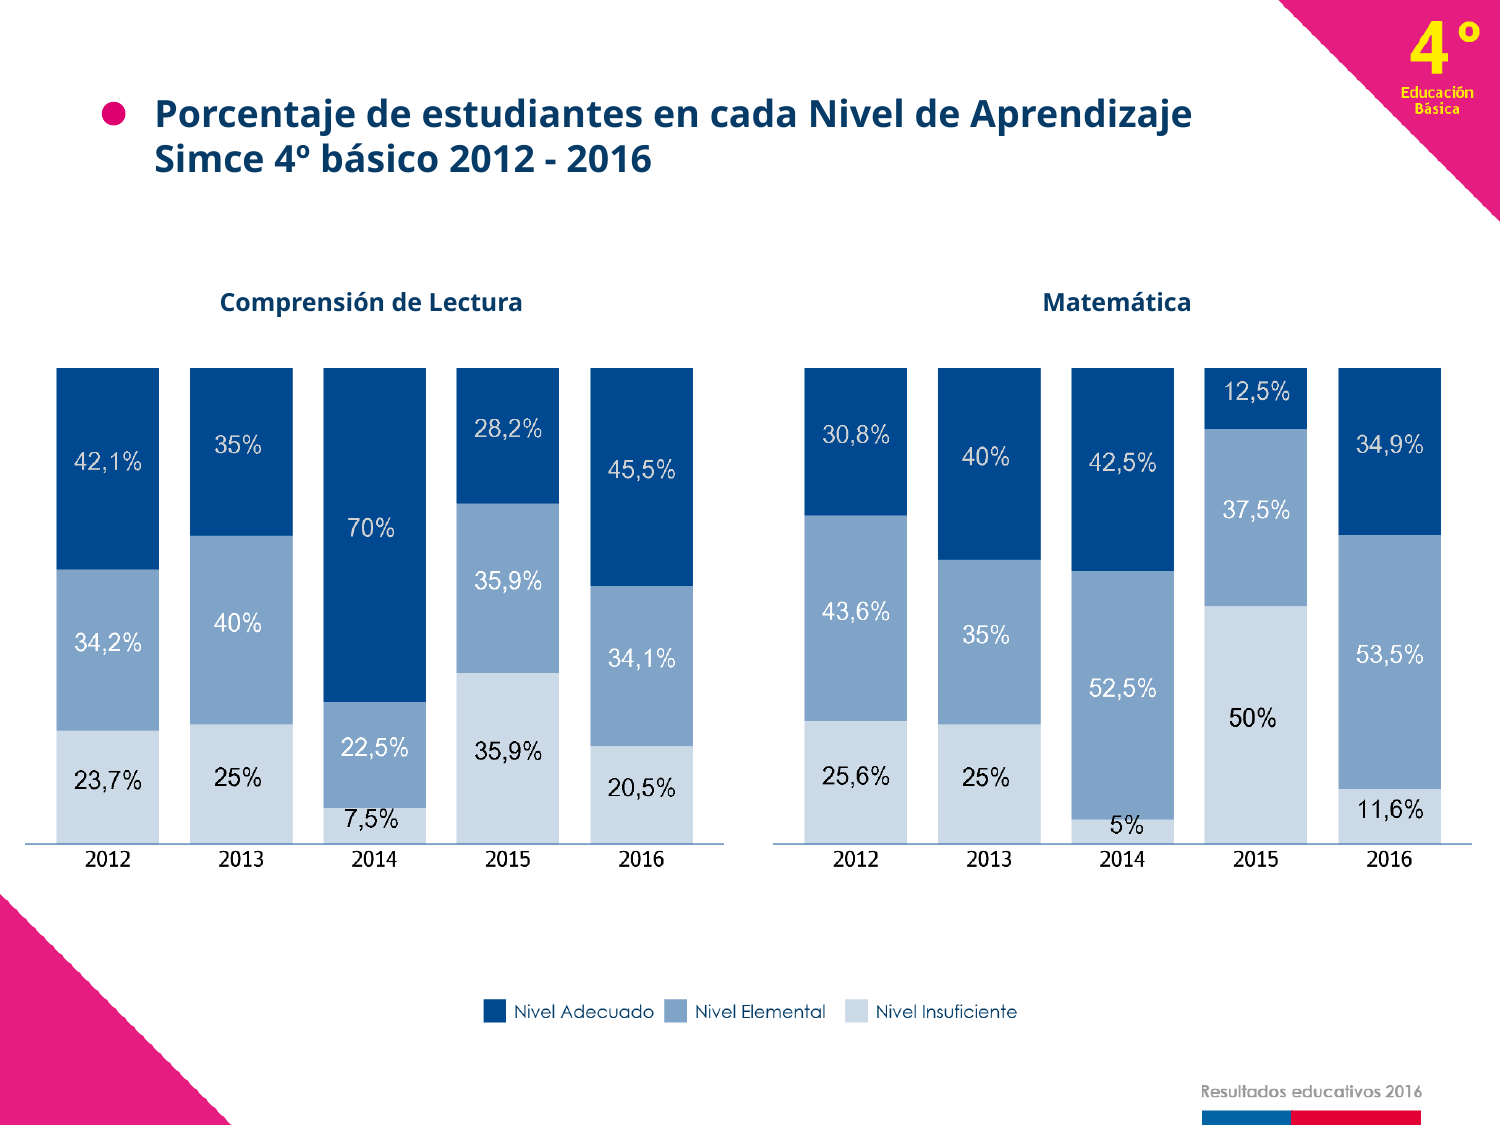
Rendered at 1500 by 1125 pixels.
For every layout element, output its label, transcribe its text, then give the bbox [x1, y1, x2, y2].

text_box [101, 101, 126, 126]
text_box Porcentaje de estudiantes en cada Nivel de Aprendizaje Simce 4º básico 2012 - 2016 [139, 82, 1306, 234]
picture [0, 0, 1500, 1125]
text_box Matemática [1027, 278, 1216, 325]
text_box Comprensión de Lectura [204, 278, 548, 325]
